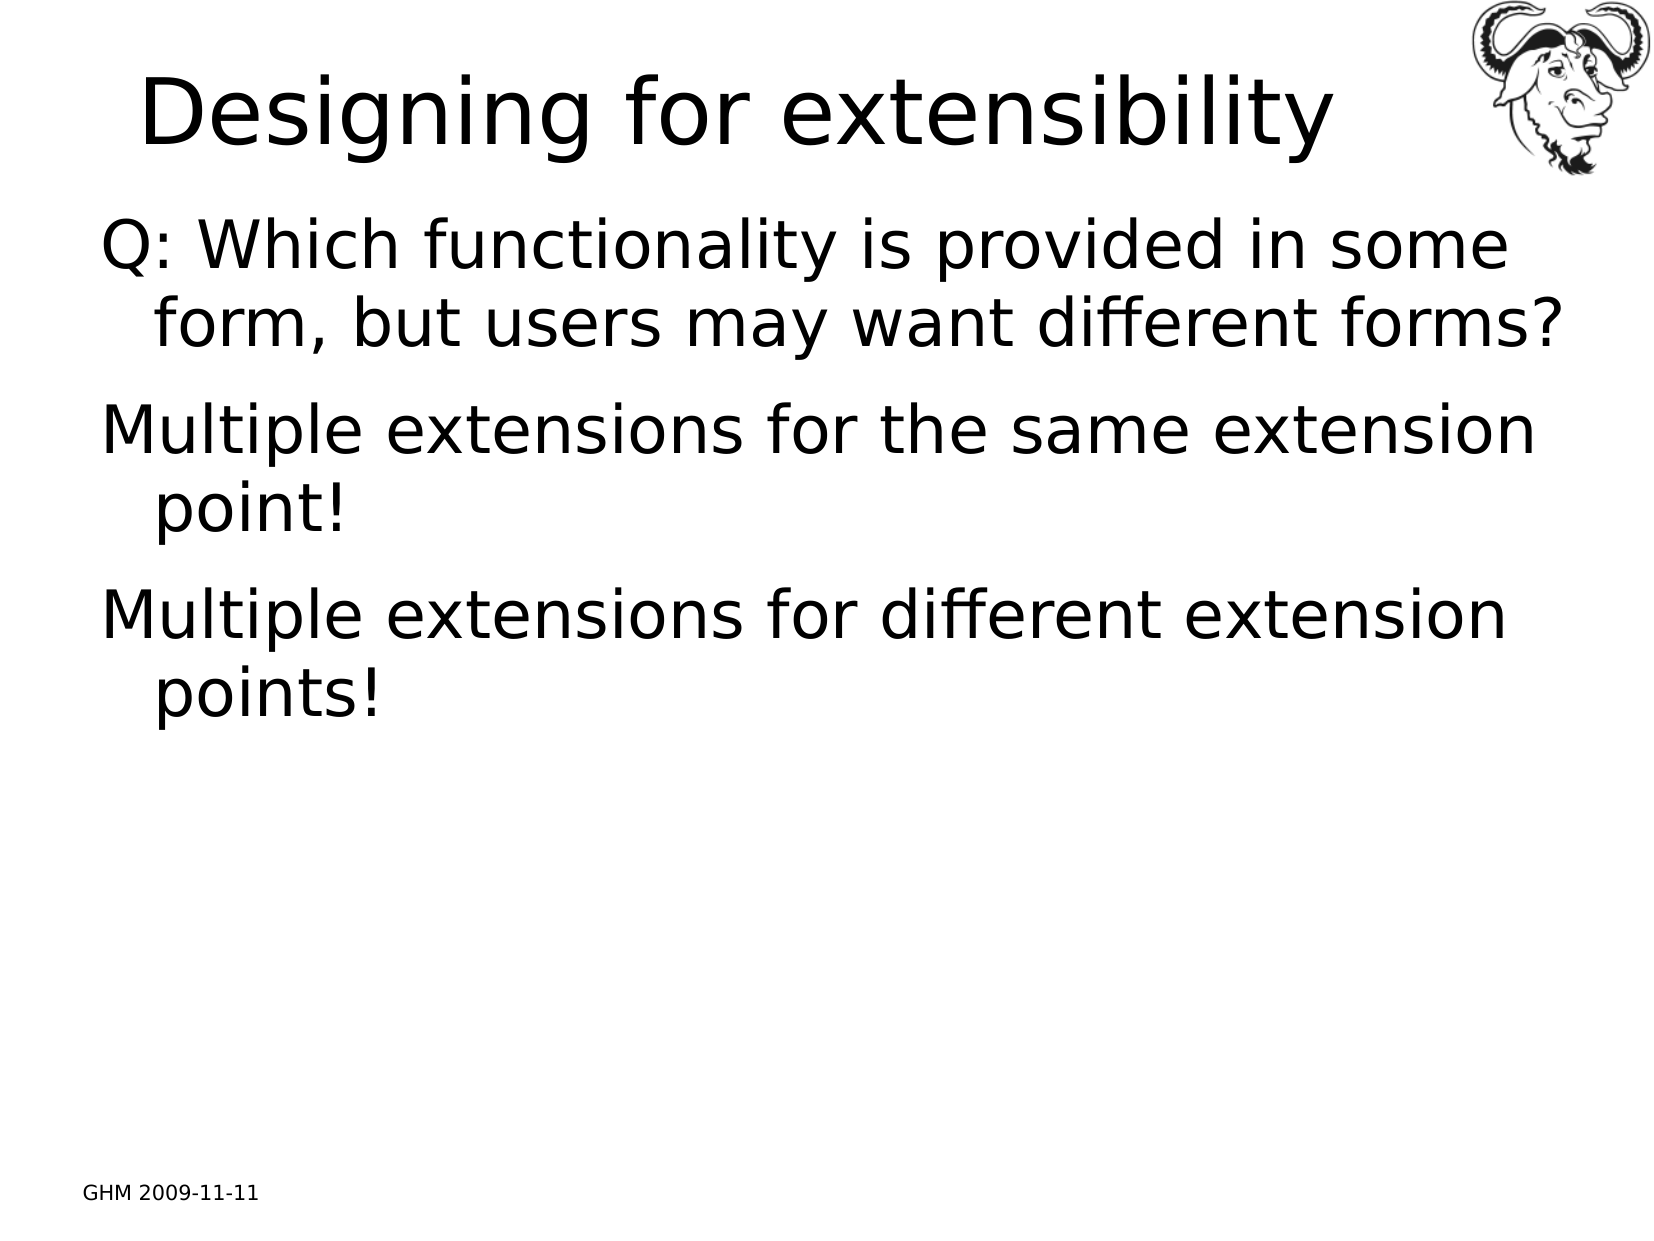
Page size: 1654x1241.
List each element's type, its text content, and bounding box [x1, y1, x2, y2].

picture [1469, 0, 1654, 178]
title Designing for extensibility [88, 56, 1388, 170]
list Q: Which functionality is provided in some form, but users may want different forms? Multiple extensions for the same extension point! Multiple extensions for different extension points! [82, 206, 1571, 1137]
